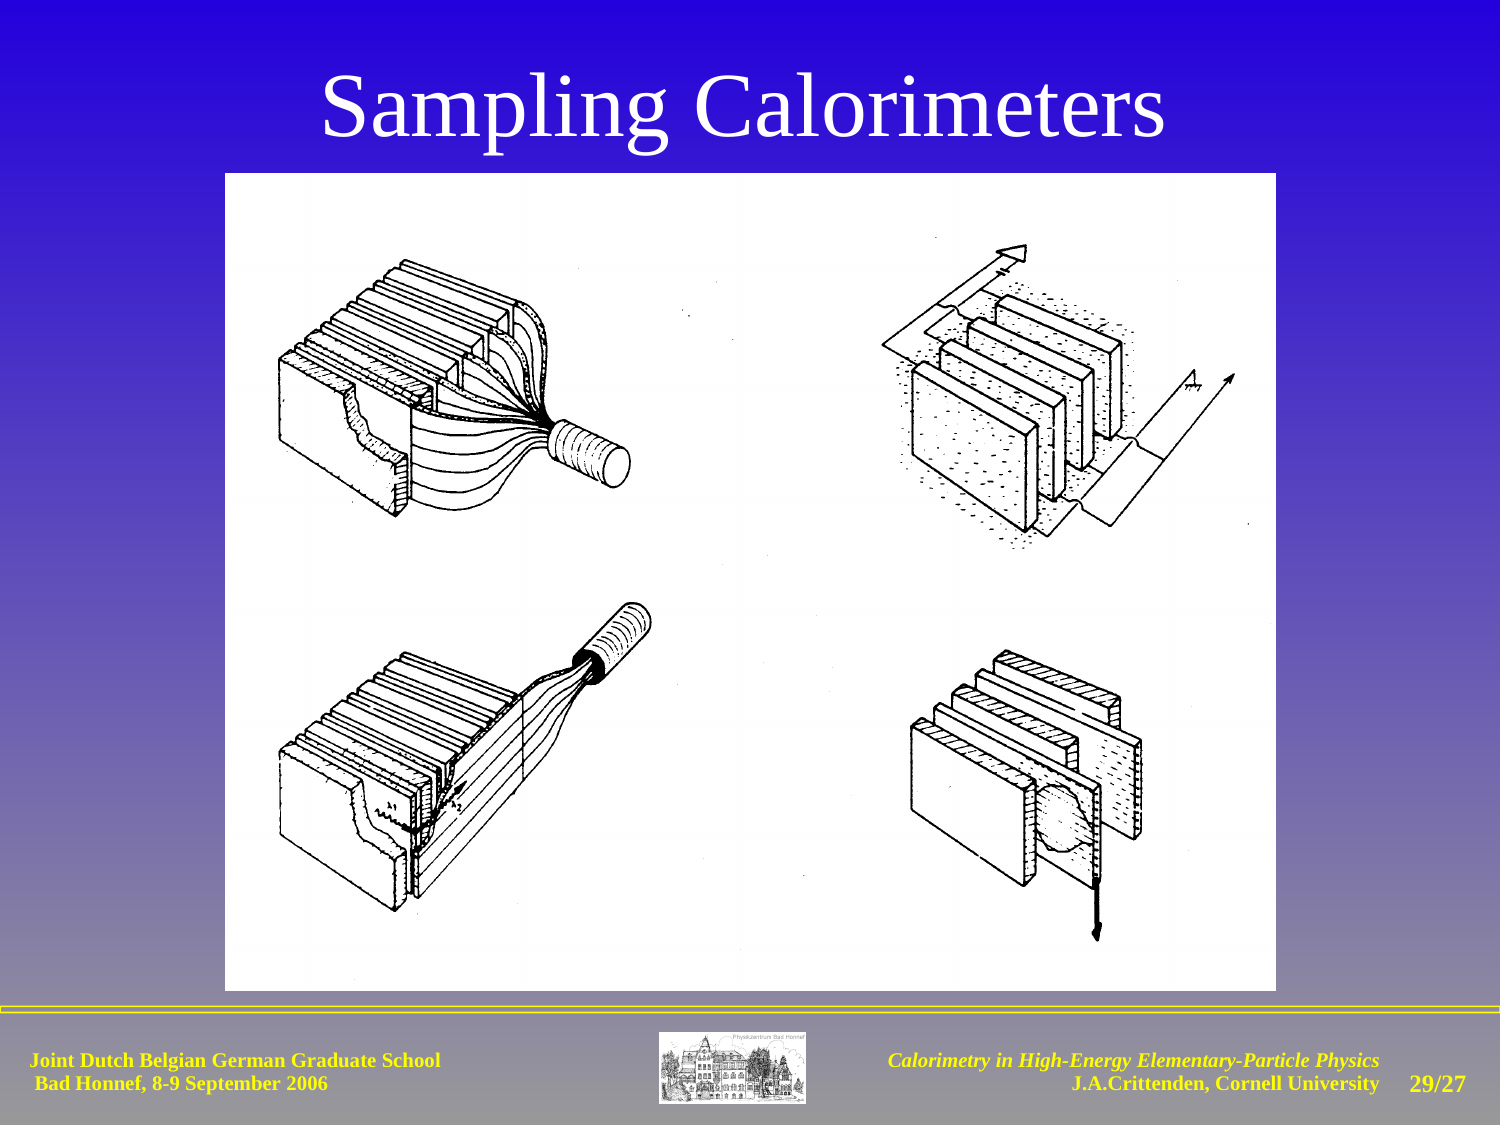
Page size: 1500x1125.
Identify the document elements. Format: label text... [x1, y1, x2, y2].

picture [225, 173, 1276, 991]
title Sampling Calorimeters [106, 31, 1382, 181]
picture [659, 1032, 806, 1104]
